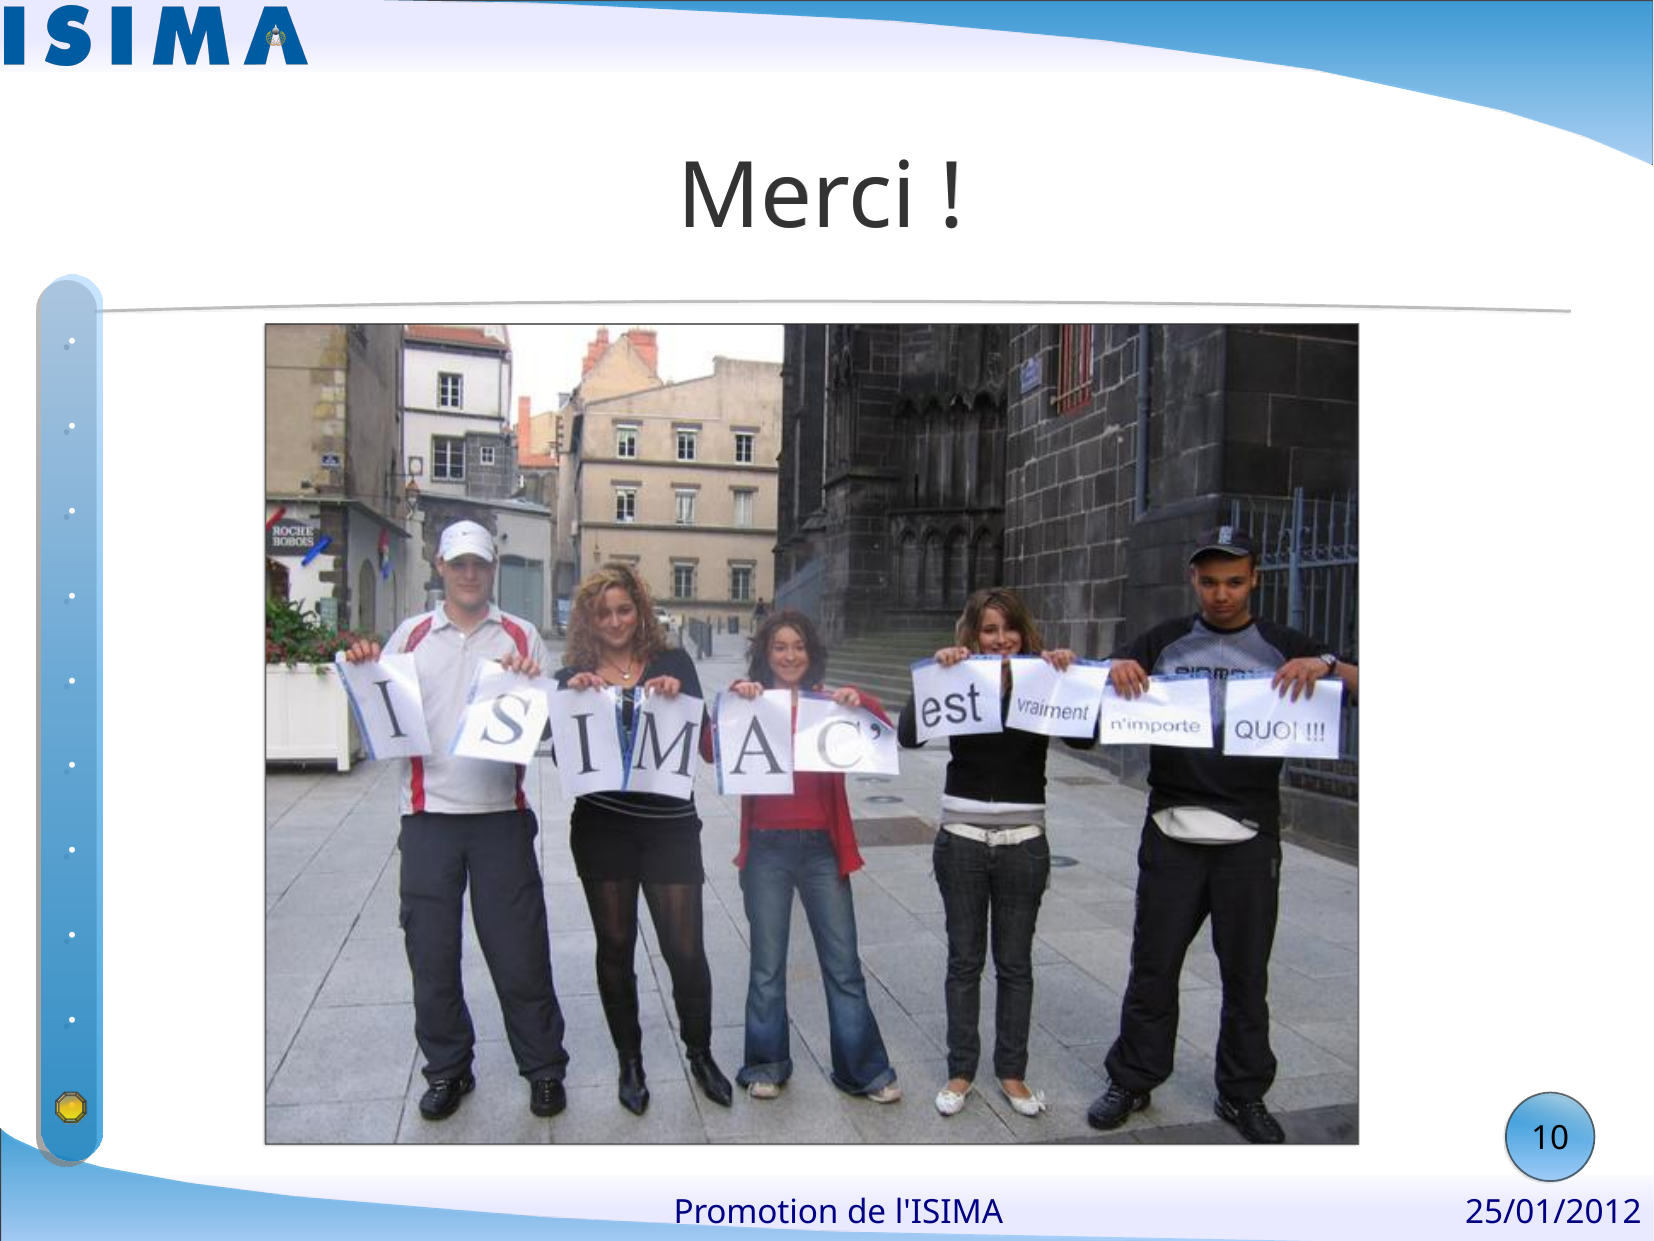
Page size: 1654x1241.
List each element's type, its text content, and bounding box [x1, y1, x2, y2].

title Merci ! [76, 88, 1565, 296]
picture [266, 324, 1358, 1144]
picture [4, 5, 308, 66]
text_box [56, 1093, 86, 1123]
